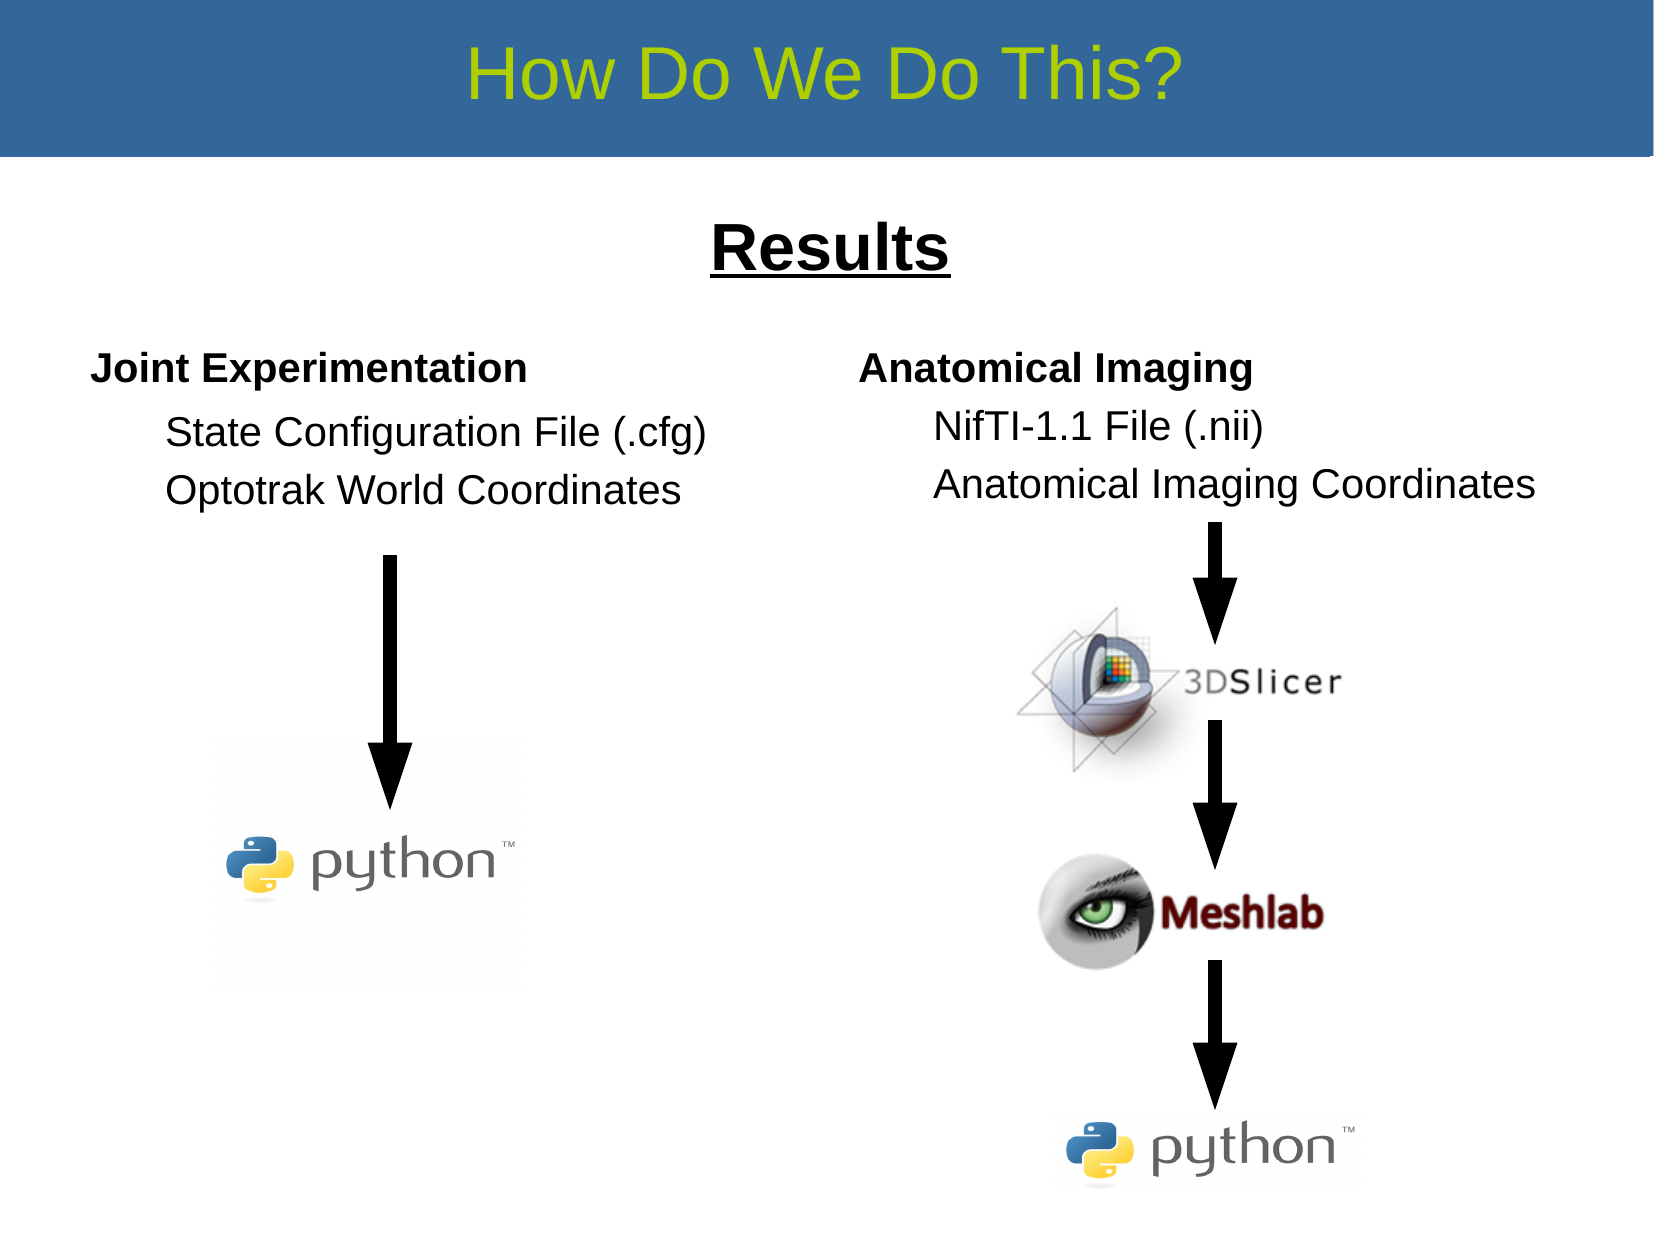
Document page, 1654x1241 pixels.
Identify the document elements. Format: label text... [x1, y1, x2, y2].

text_box Anatomical Imaging NifTI-1.1 File (.nii) Anatomical Imaging Coordinates [835, 330, 1591, 522]
picture [210, 734, 526, 995]
picture [1035, 833, 1332, 991]
list Results [90, 210, 1572, 323]
list Joint Experimentation State Configuration File (.cfg) Optotrak World Coordinates [90, 345, 817, 691]
picture [1005, 585, 1346, 811]
text_box [0, 0, 1654, 156]
text_box How Do We Do This? [0, 24, 1651, 123]
picture [1050, 1109, 1366, 1190]
